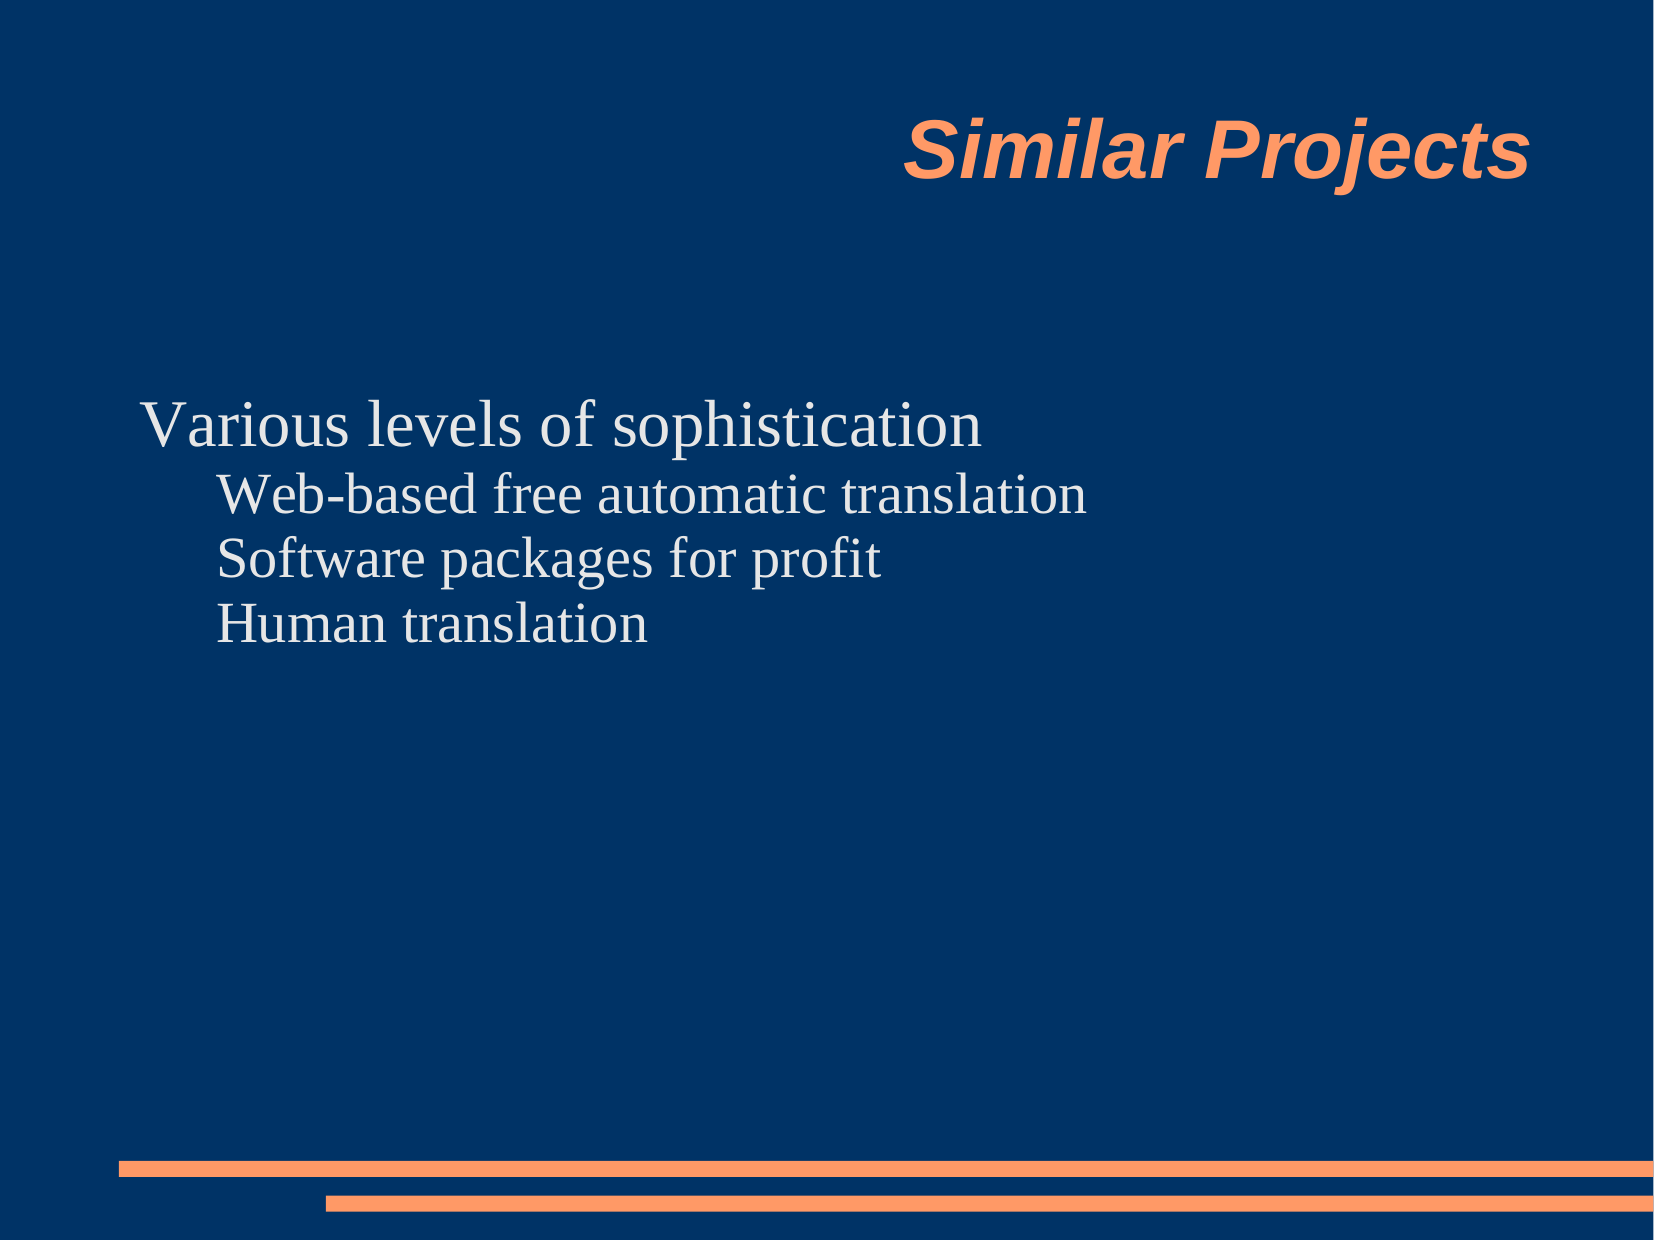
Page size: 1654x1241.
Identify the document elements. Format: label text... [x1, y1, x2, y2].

list Various levels of sophistication Web-based free automatic translation Software packages for profit Human translation [121, 386, 1561, 867]
title Similar Projects [121, 46, 1534, 254]
